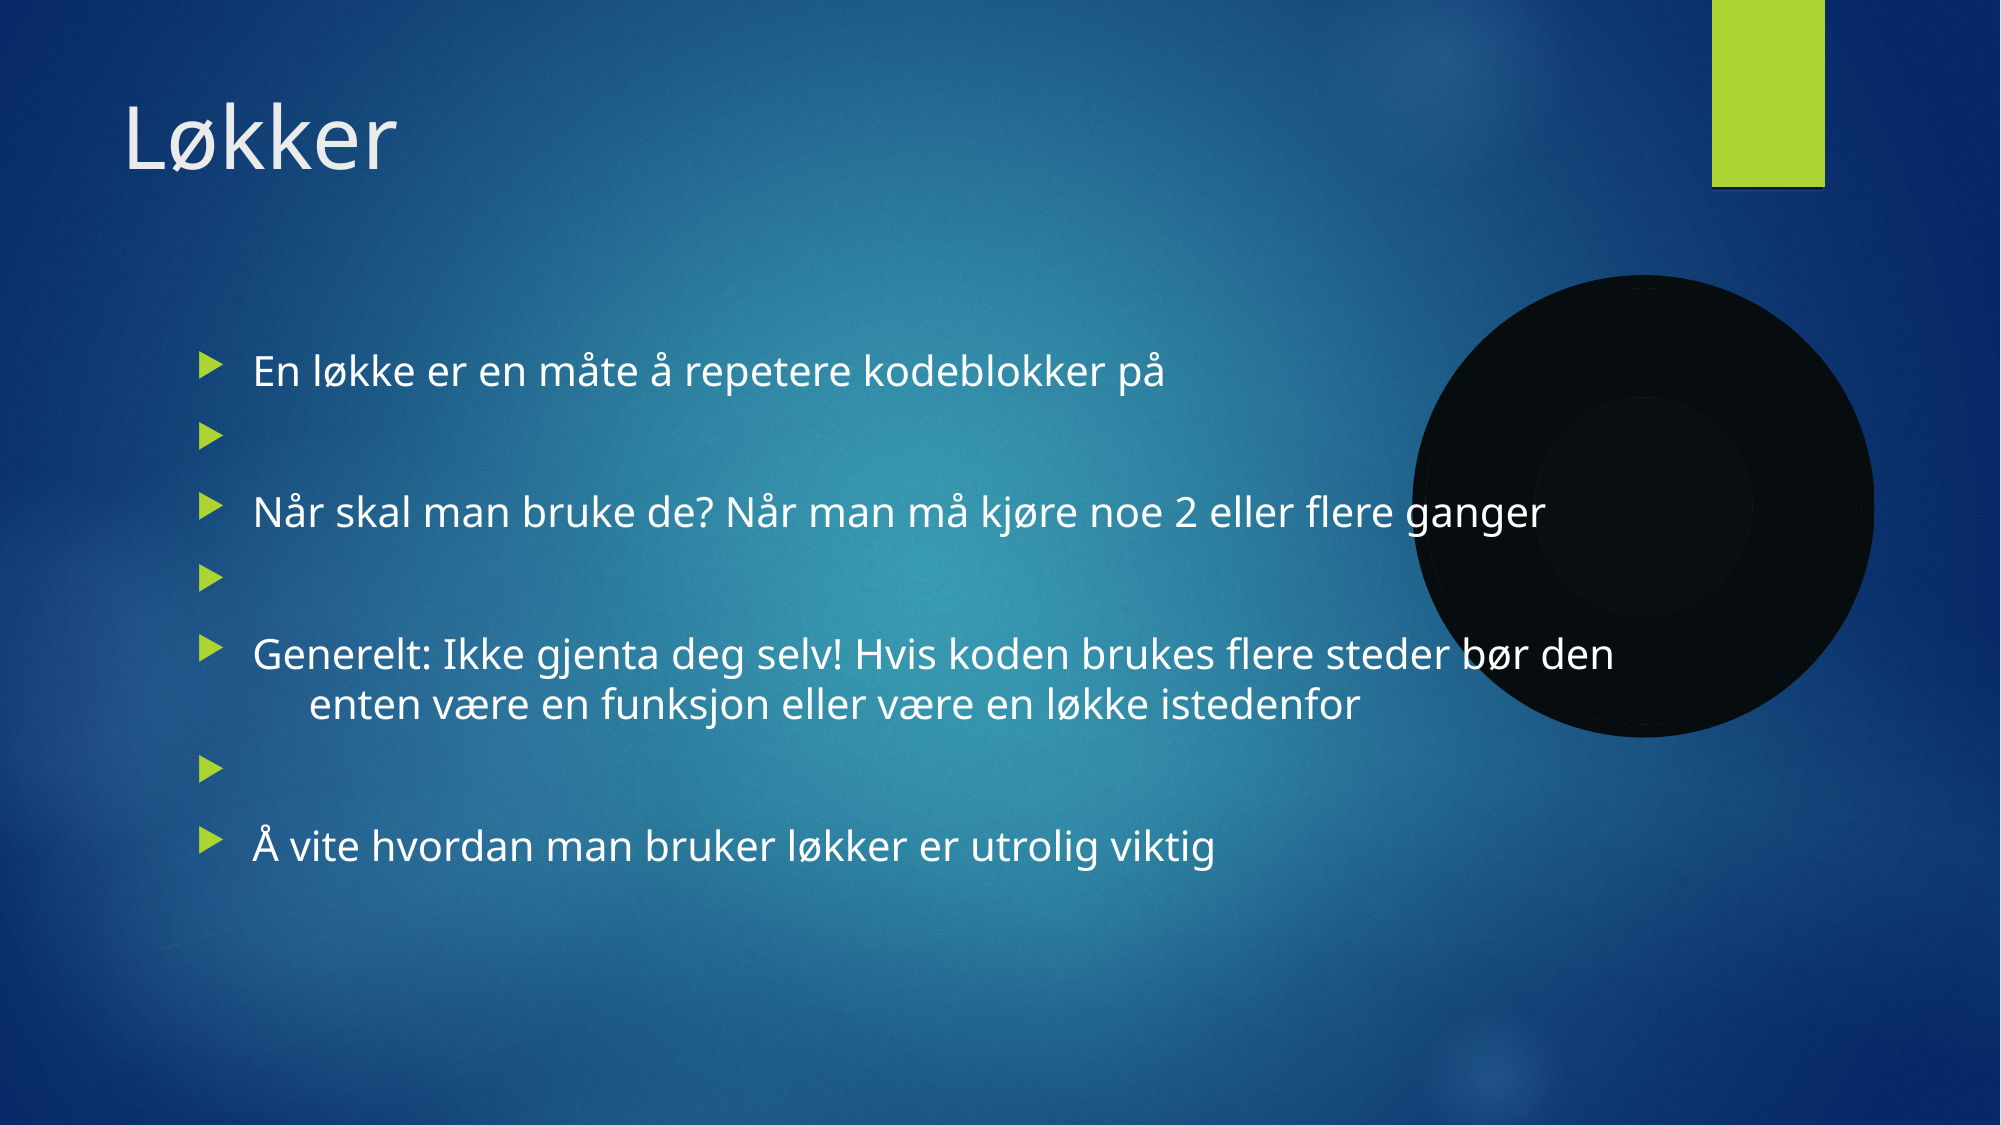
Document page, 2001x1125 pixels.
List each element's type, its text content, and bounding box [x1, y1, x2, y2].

list En løkke er en måte å repetere kodeblokker på Når skal man bruke de? Når man må kjøre noe 2 eller flere ganger Generelt: Ikke gjenta deg selv! Hvis koden brukes flere steder bør den enten være en funksjon eller være en løkke istedenfor Å vite hvordan man bruker løkker er utrolig viktig [181, 336, 1649, 1026]
title Løkker [106, 74, 1649, 305]
